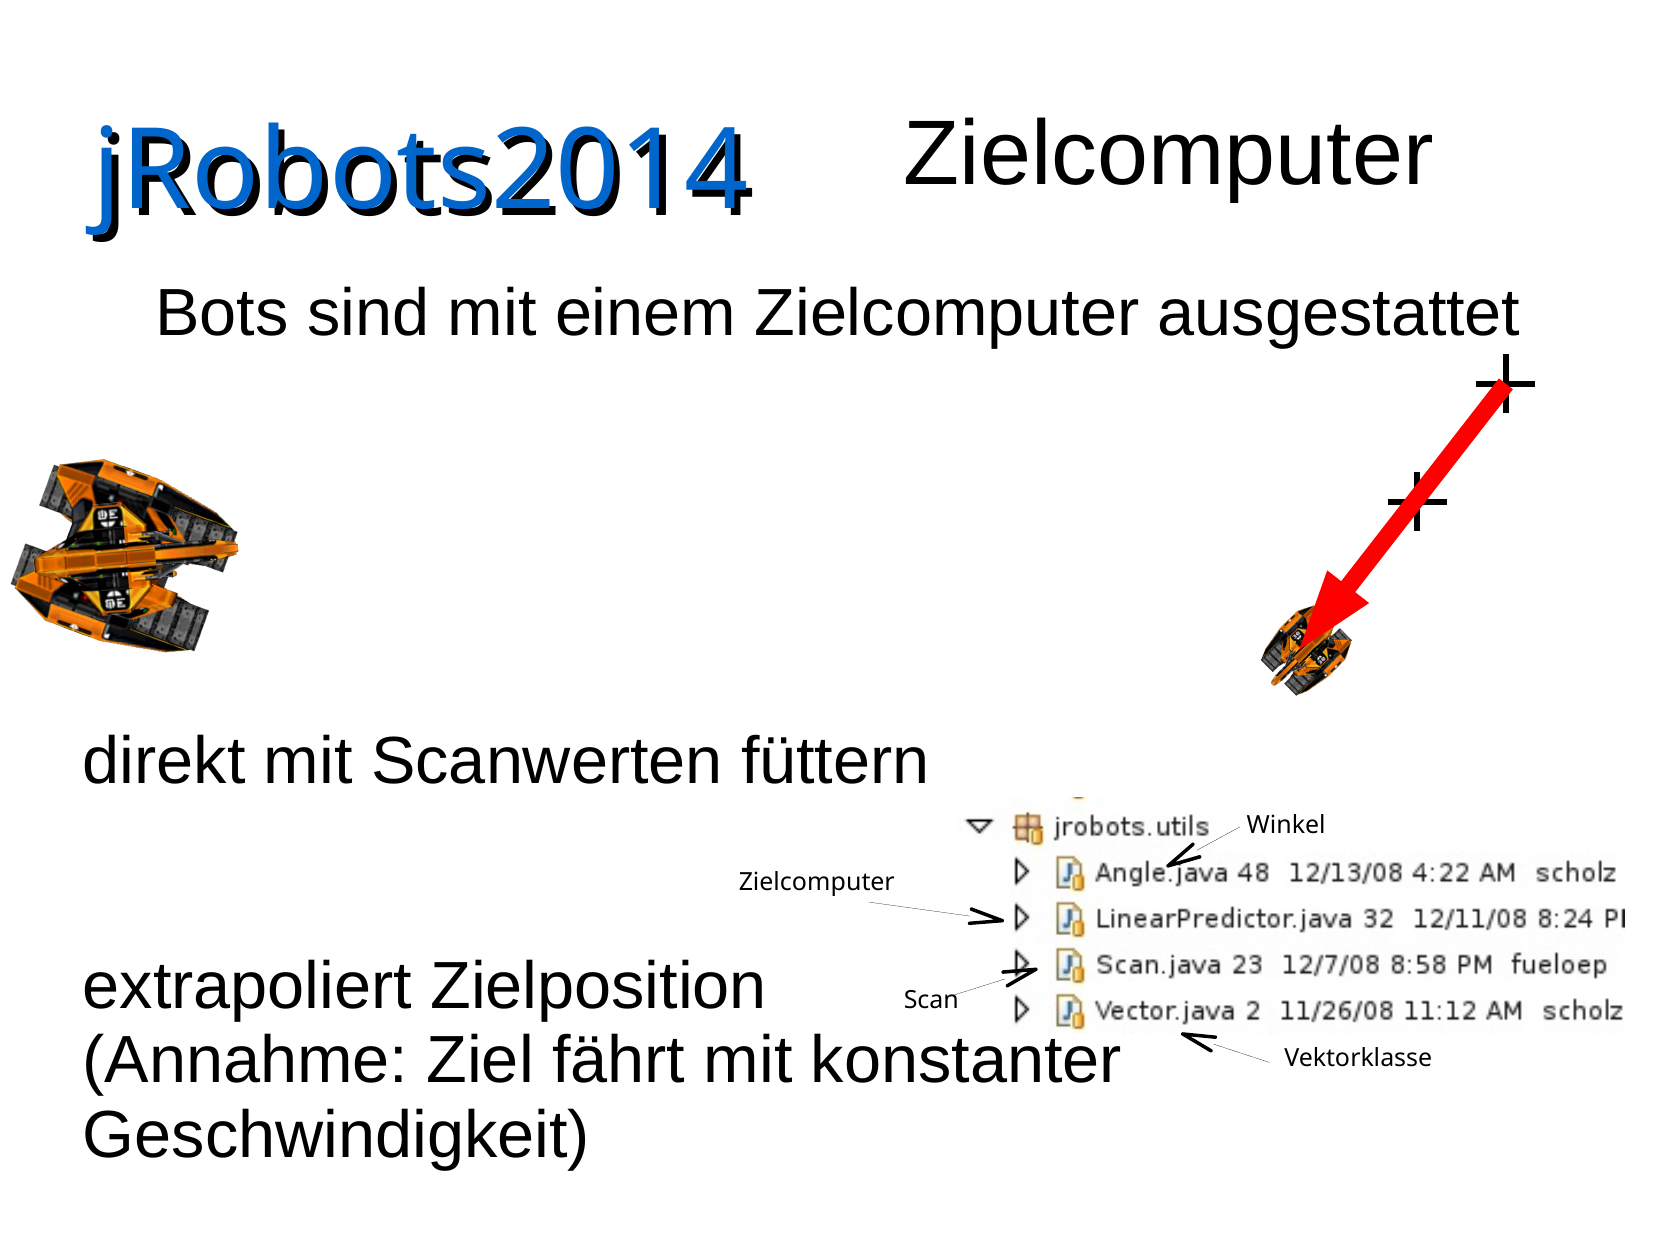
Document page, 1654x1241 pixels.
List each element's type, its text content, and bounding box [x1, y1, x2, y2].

text_box Scan [889, 974, 980, 1019]
subtitle Bots sind mit einem Zielcomputer ausgestattet direkt mit Scanwerten füttern extrapoliert Zielposition (Annahme: Ziel fährt mit konstanter Geschwindigkeit) [82, 273, 1595, 1174]
picture [0, 442, 249, 674]
text_box Vektorklasse [1269, 1032, 1459, 1077]
text_box Winkel [1231, 799, 1345, 844]
title Zielcomputer [767, 56, 1571, 250]
picture [956, 797, 1625, 1034]
picture [1247, 597, 1359, 709]
text_box Zielcomputer [723, 856, 921, 901]
